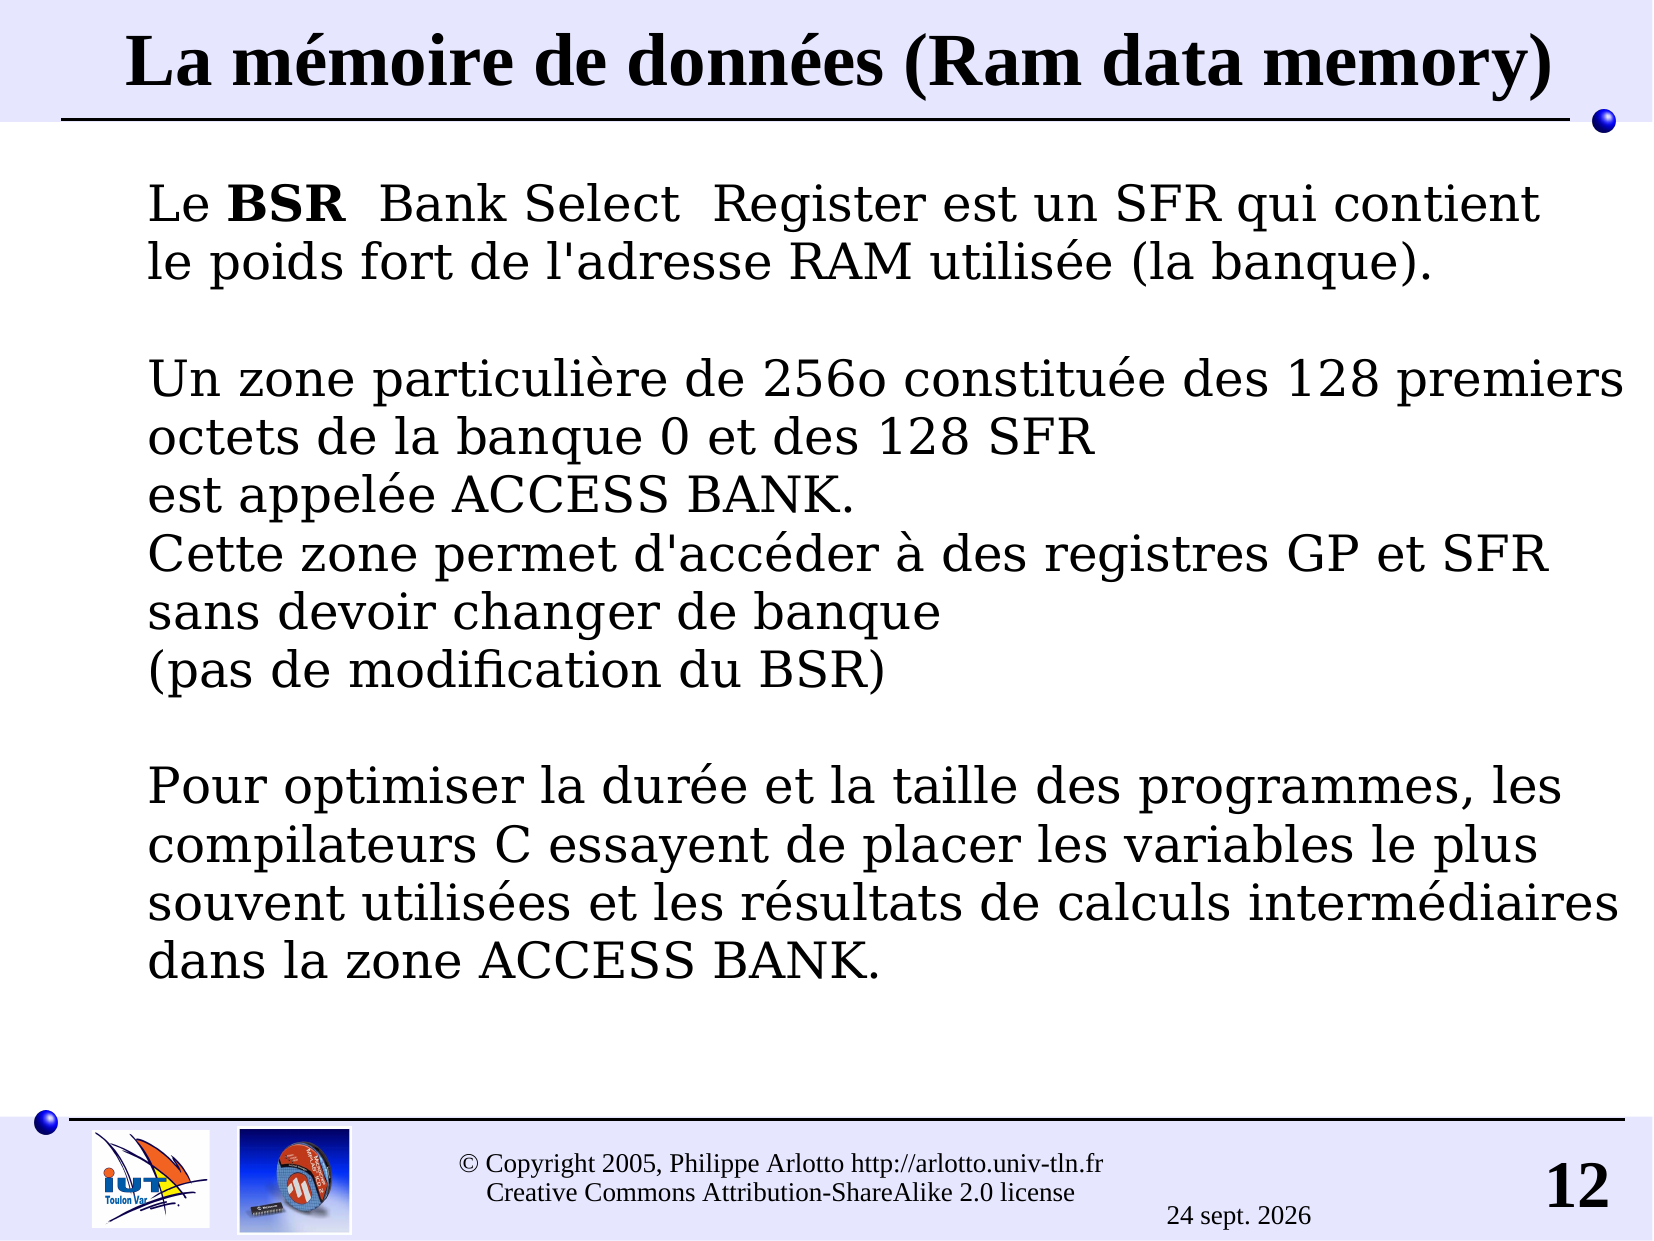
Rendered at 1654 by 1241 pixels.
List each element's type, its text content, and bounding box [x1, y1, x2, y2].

title La mémoire de données (Ram data memory) [95, 14, 1585, 107]
picture [237, 1166, 352, 1235]
text_box Le BSR Bank Select Register est un SFR qui contient le poids fort de l'adresse RAM utilisée (la banque). Un zone particulière de 256o constituée des 128 premiers octets de la banque 0 et des 128 SFR est appelée ACCESS BANK. Cette zone permet d'accéder à des registres GP et SFR sans devoir changer de banque (pas de modification du BSR) Pour optimiser la durée et la taille des programmes, les compilateurs C essayent de placer les variables le plus souvent utilisées et les résultats de calculs intermédiaires dans la zone ACCESS BANK. [147, 174, 1627, 1166]
